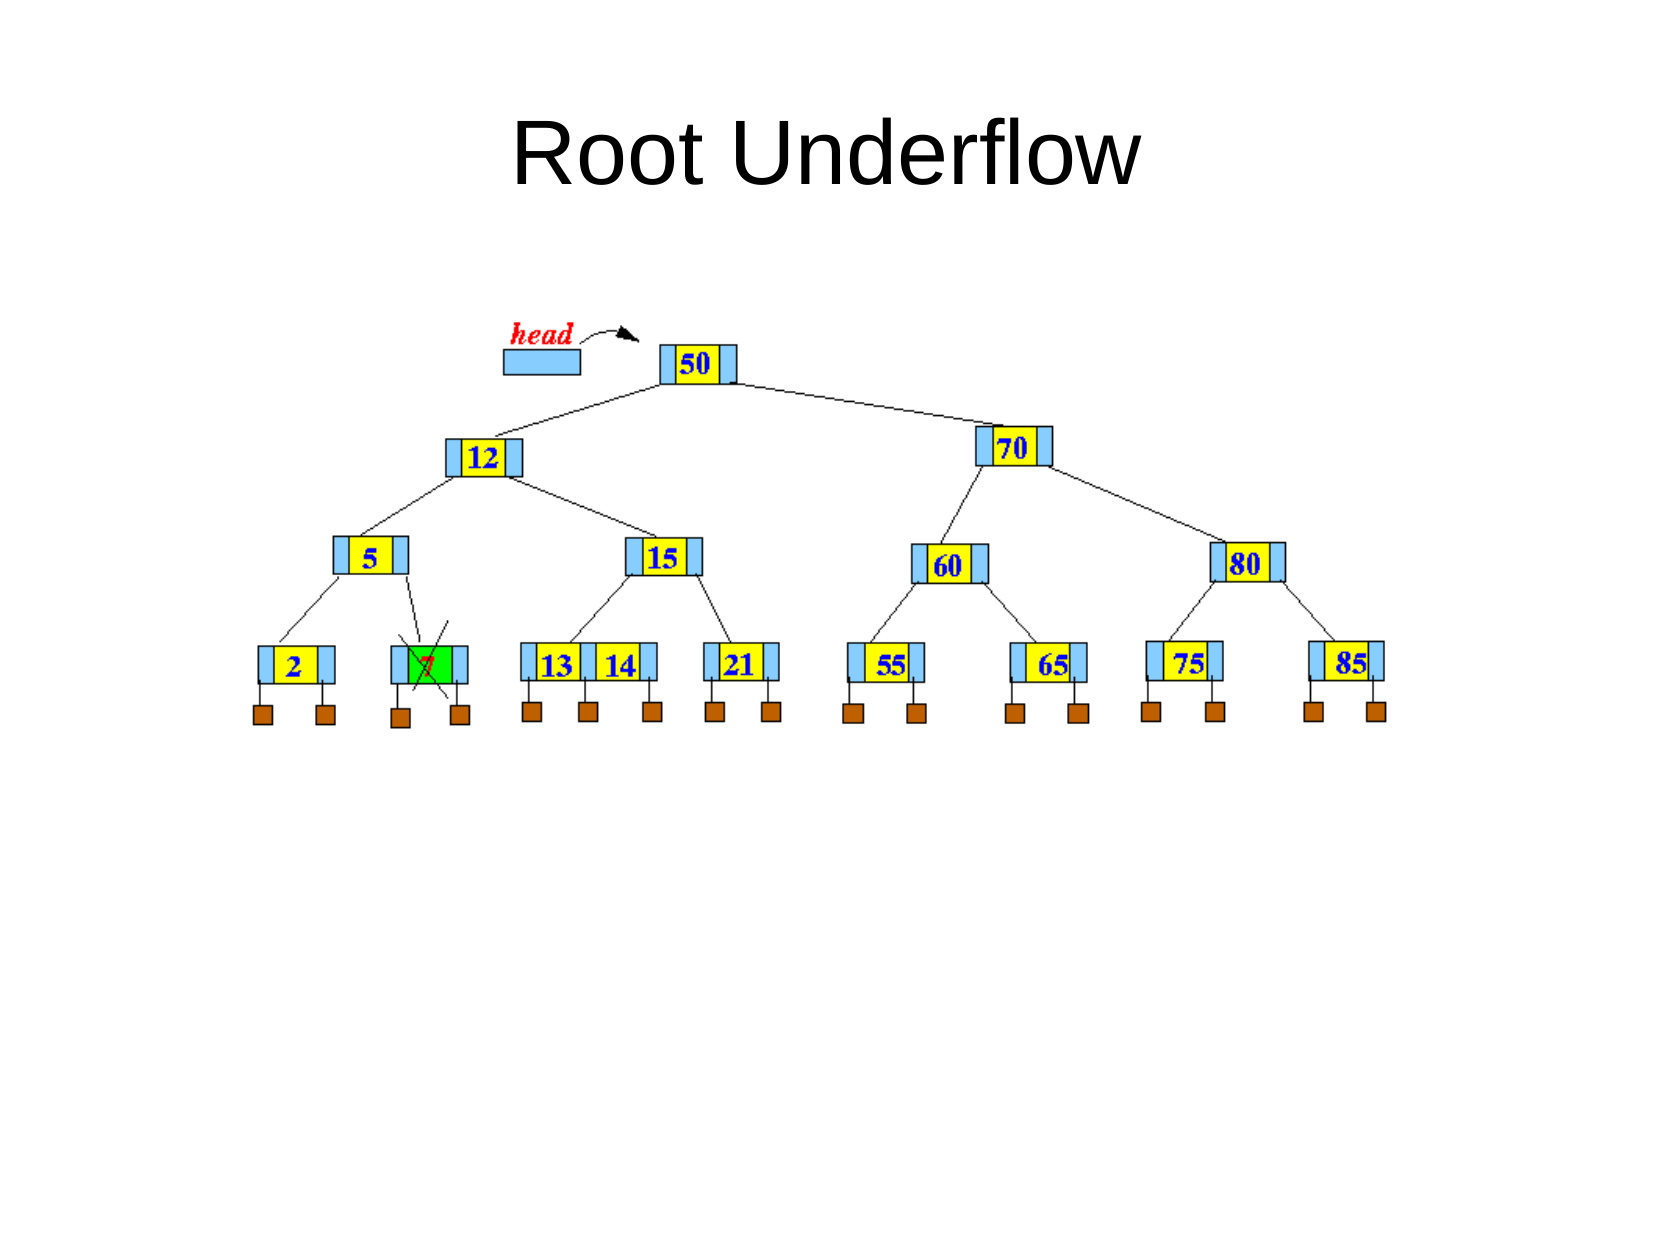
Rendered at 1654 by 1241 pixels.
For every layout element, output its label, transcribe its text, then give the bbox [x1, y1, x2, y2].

title Root Underflow [82, 49, 1571, 257]
picture [225, 299, 1421, 746]
